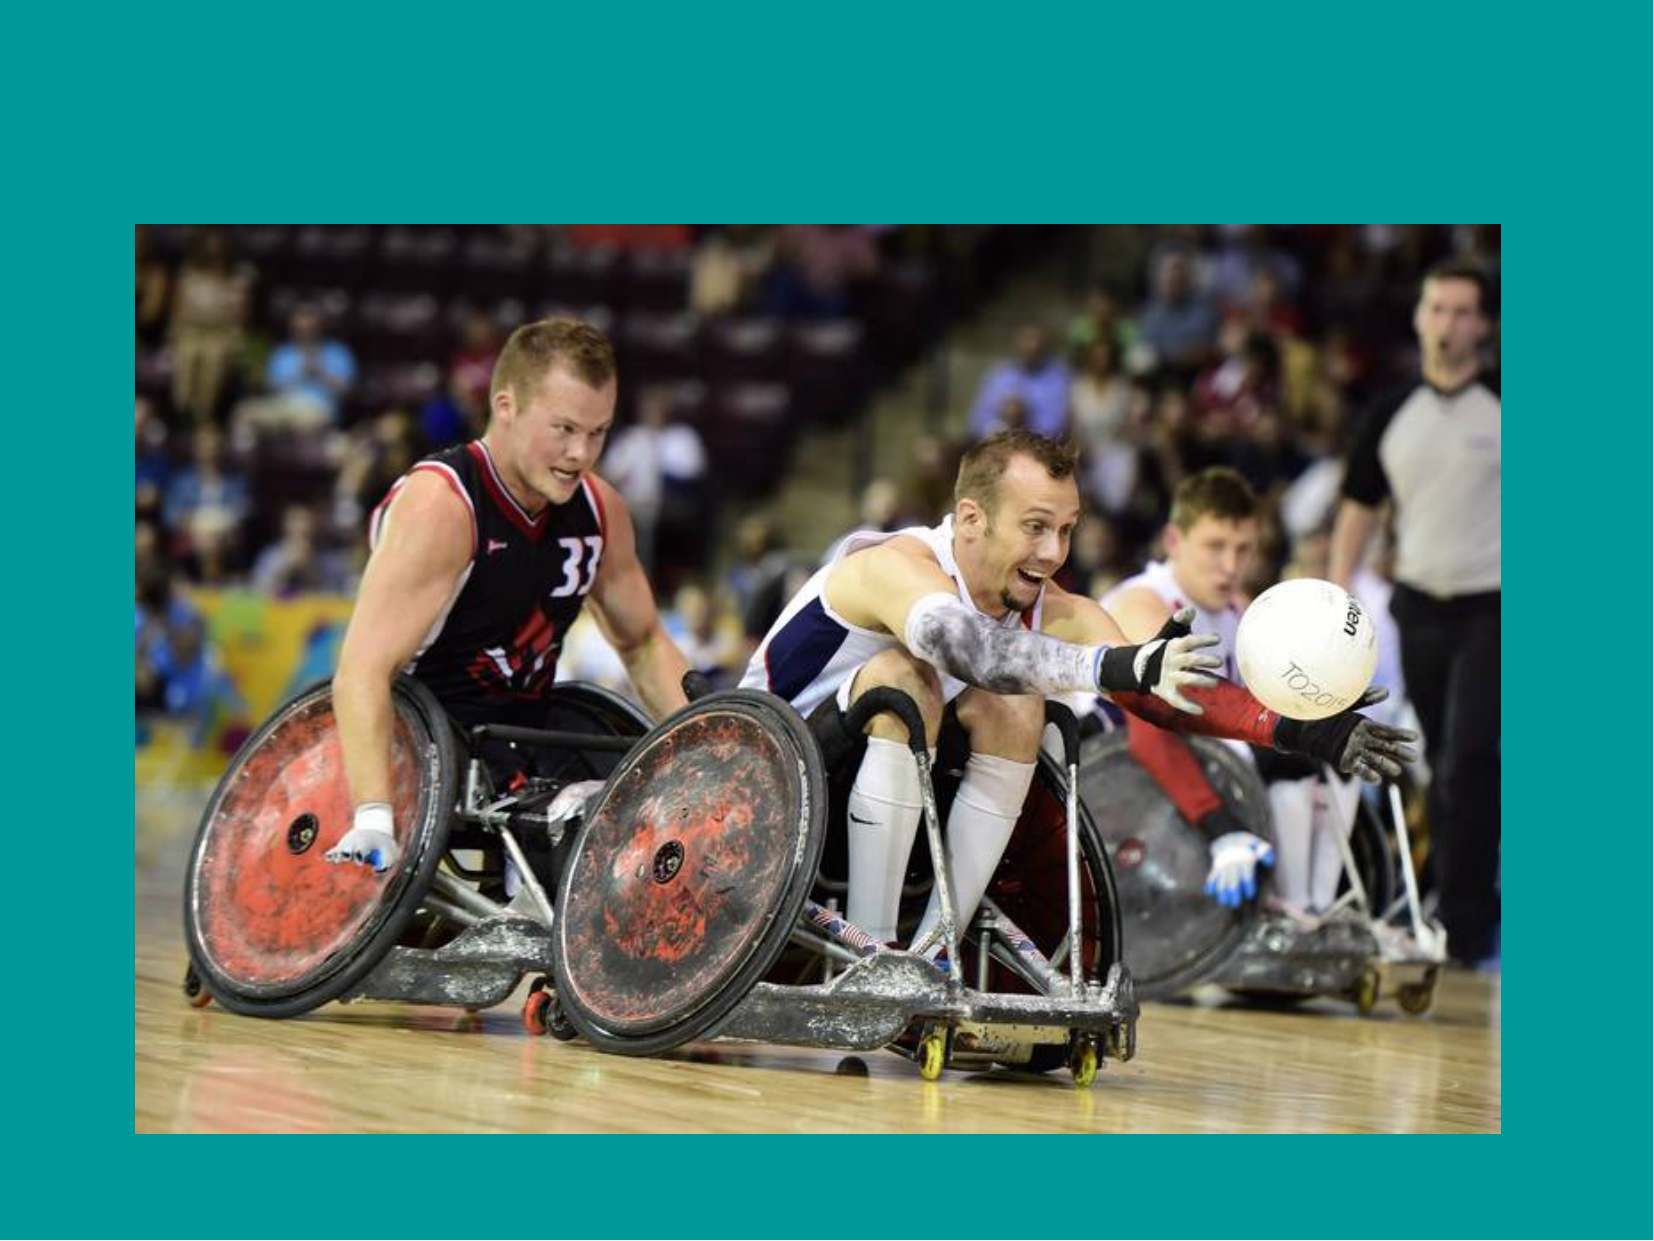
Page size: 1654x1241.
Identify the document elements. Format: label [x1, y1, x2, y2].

picture [135, 224, 1501, 1134]
